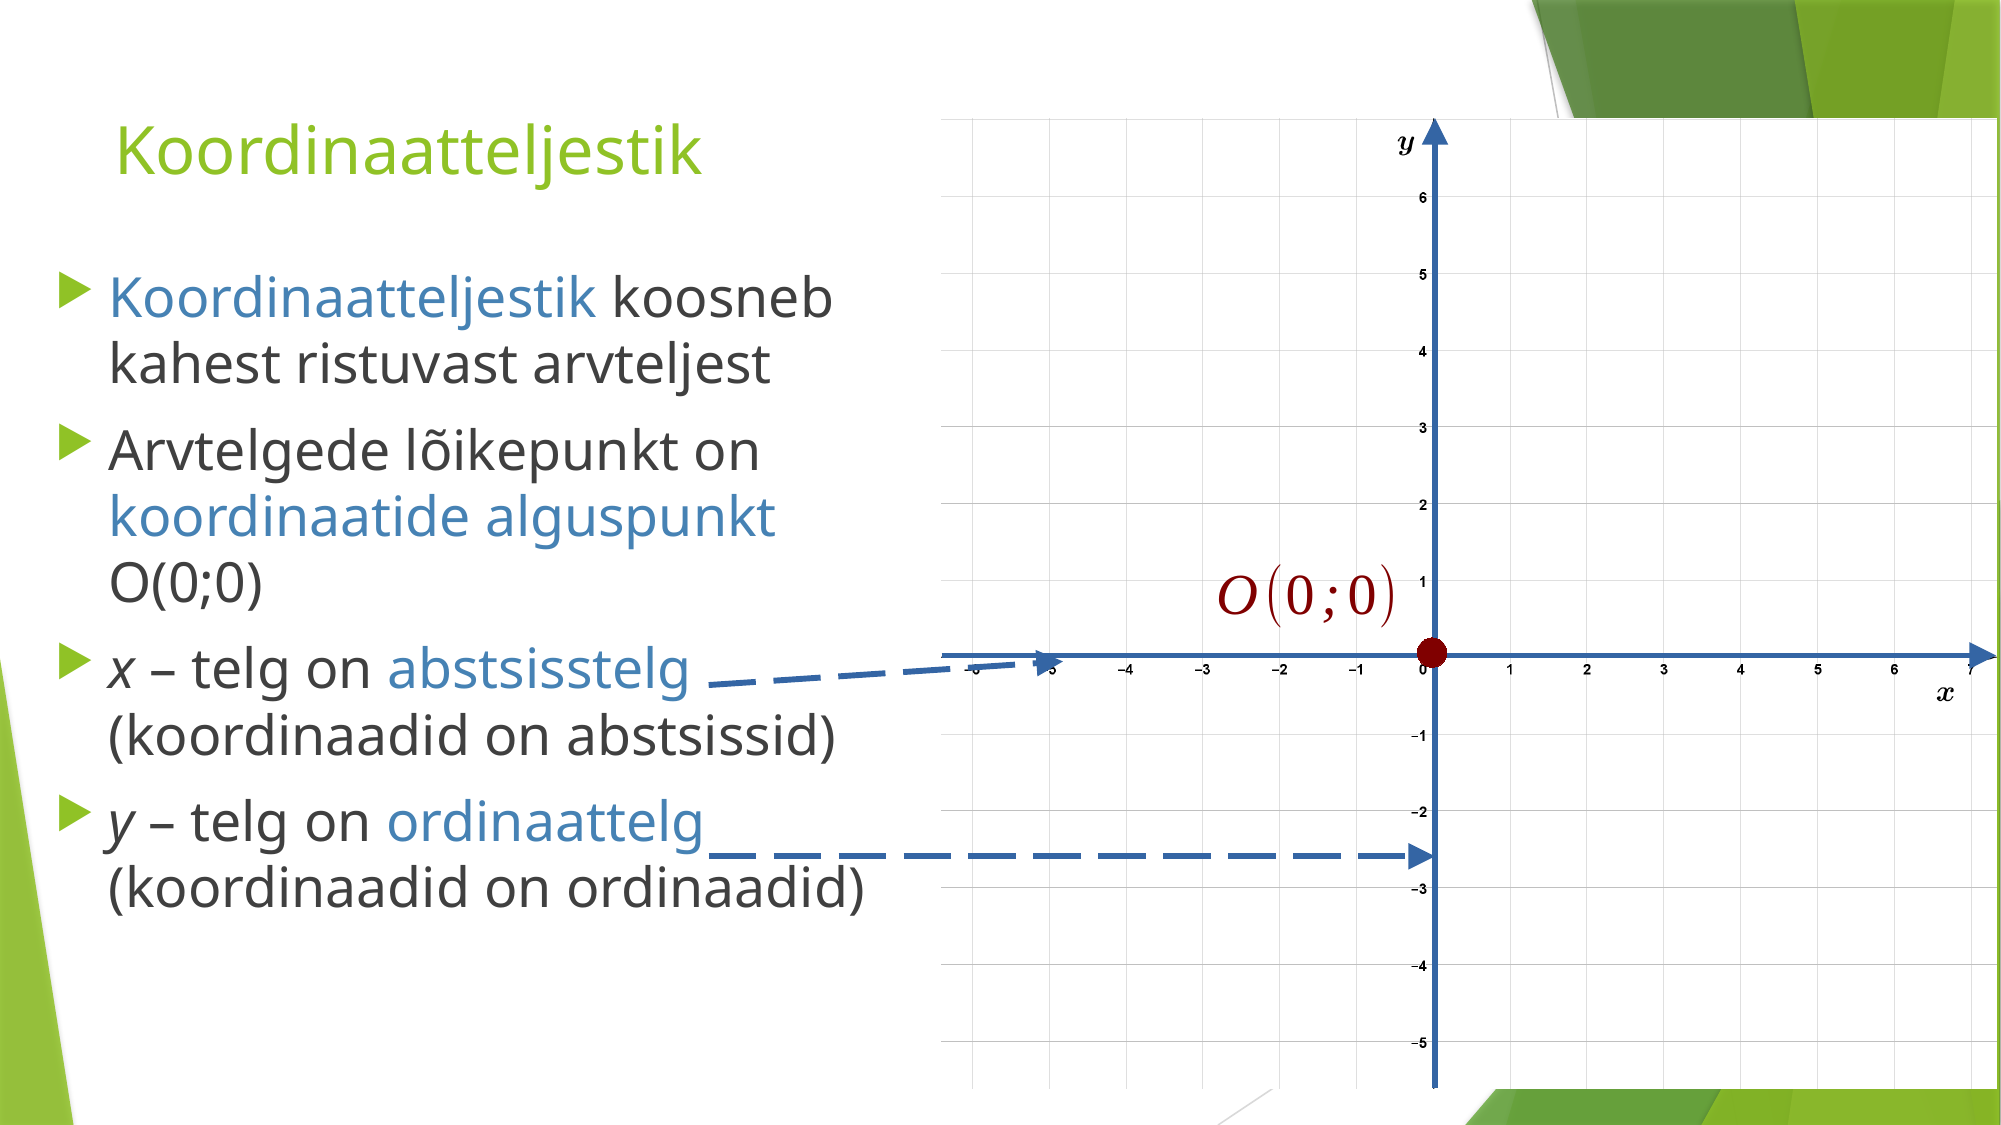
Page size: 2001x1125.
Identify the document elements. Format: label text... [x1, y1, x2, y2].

picture [1433, 656, 1997, 1089]
title Koordinaatteljestik [99, 99, 1613, 237]
chart [1210, 561, 1404, 631]
text_box [1417, 637, 1447, 668]
picture [941, 118, 1434, 653]
list Koordinaatteljestik koosneb kahest ristuvast arvteljest Arvtelgede lõikepunkt on koordinaatide alguspunkt O(0;0) x – telg on abstsisstelg (koordinaadid on abstsissid) y – telg on ordinaattelg (koordinaadid on ordinaadid) [40, 206, 886, 1093]
picture [1436, 118, 1997, 655]
picture [941, 654, 1432, 1089]
